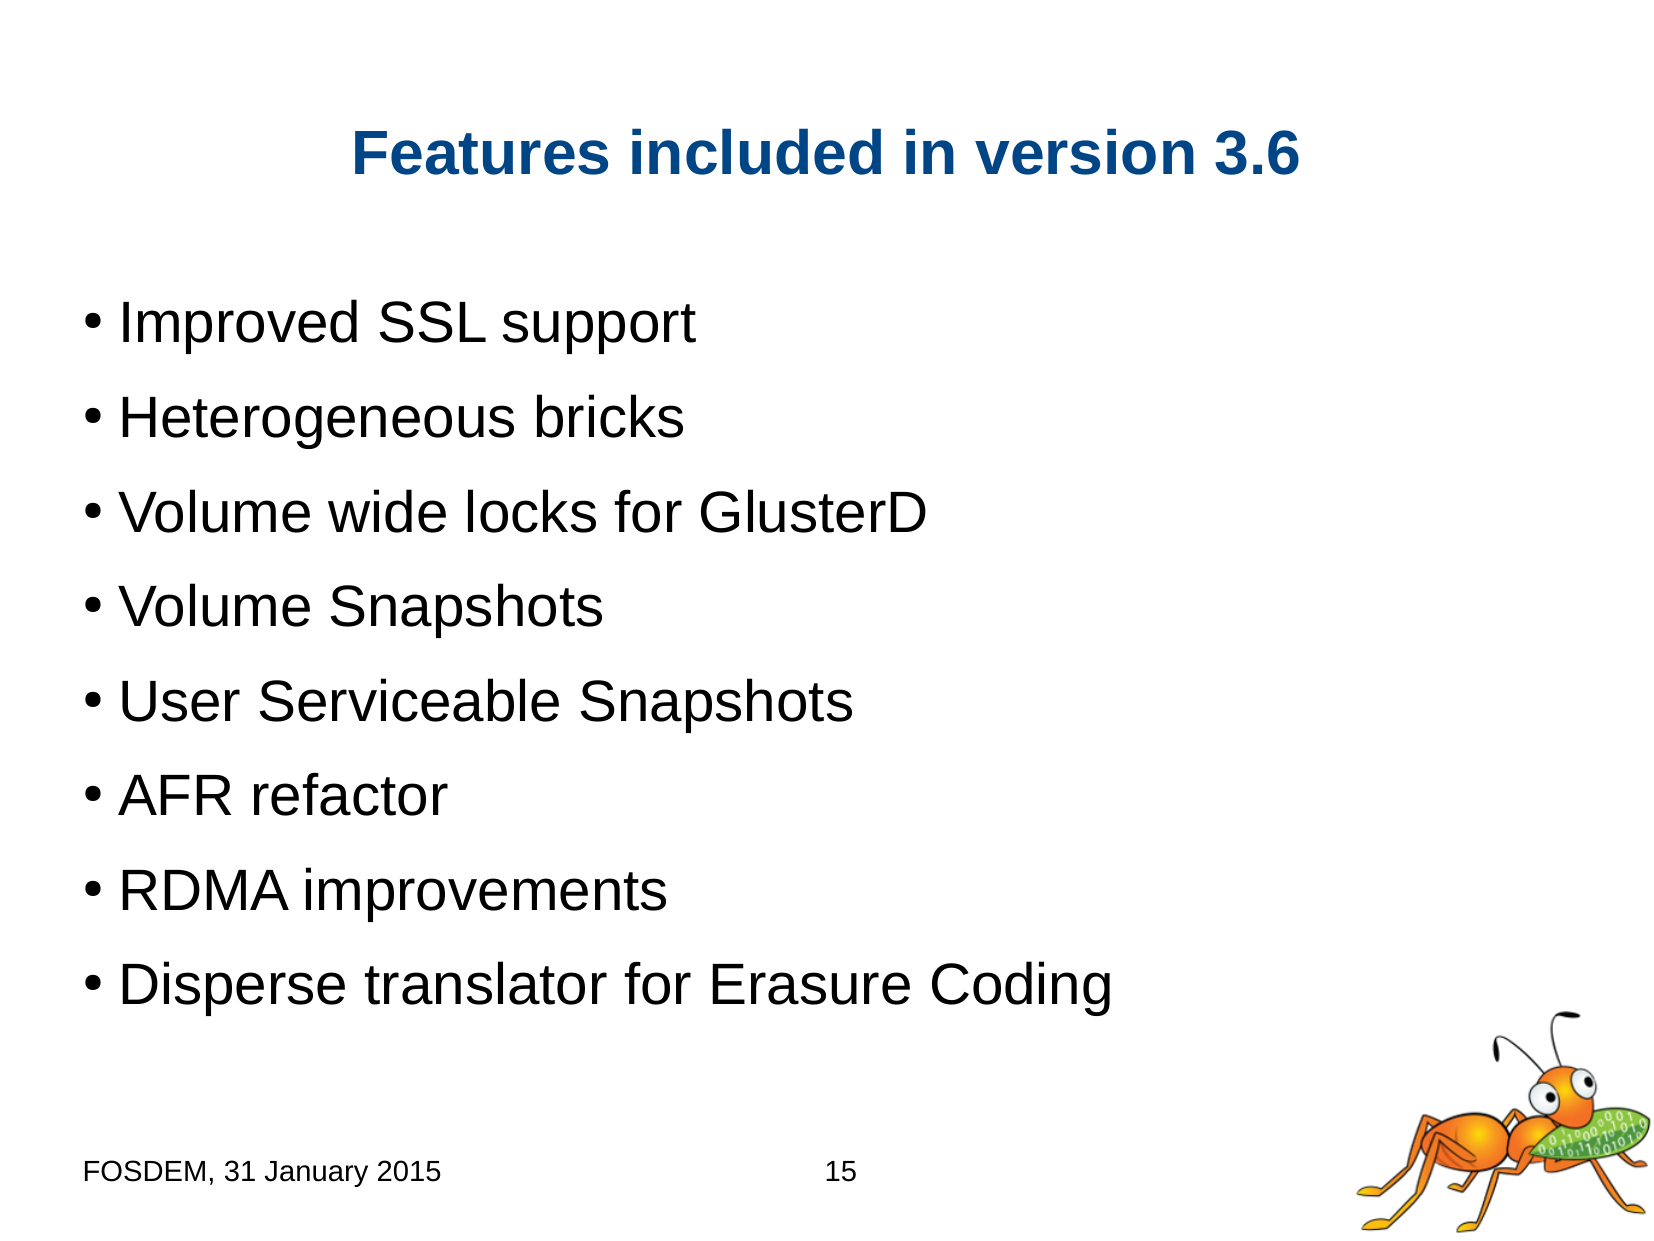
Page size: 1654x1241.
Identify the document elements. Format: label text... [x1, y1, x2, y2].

picture [1353, 1009, 1654, 1235]
title Features included in version 3.6 [82, 49, 1571, 257]
list Improved SSL support Heterogeneous bricks Volume wide locks for GlusterD Volume Snapshots User Serviceable Snapshots AFR refactor RDMA improvements Disperse translator for Erasure Coding [82, 290, 1571, 1010]
